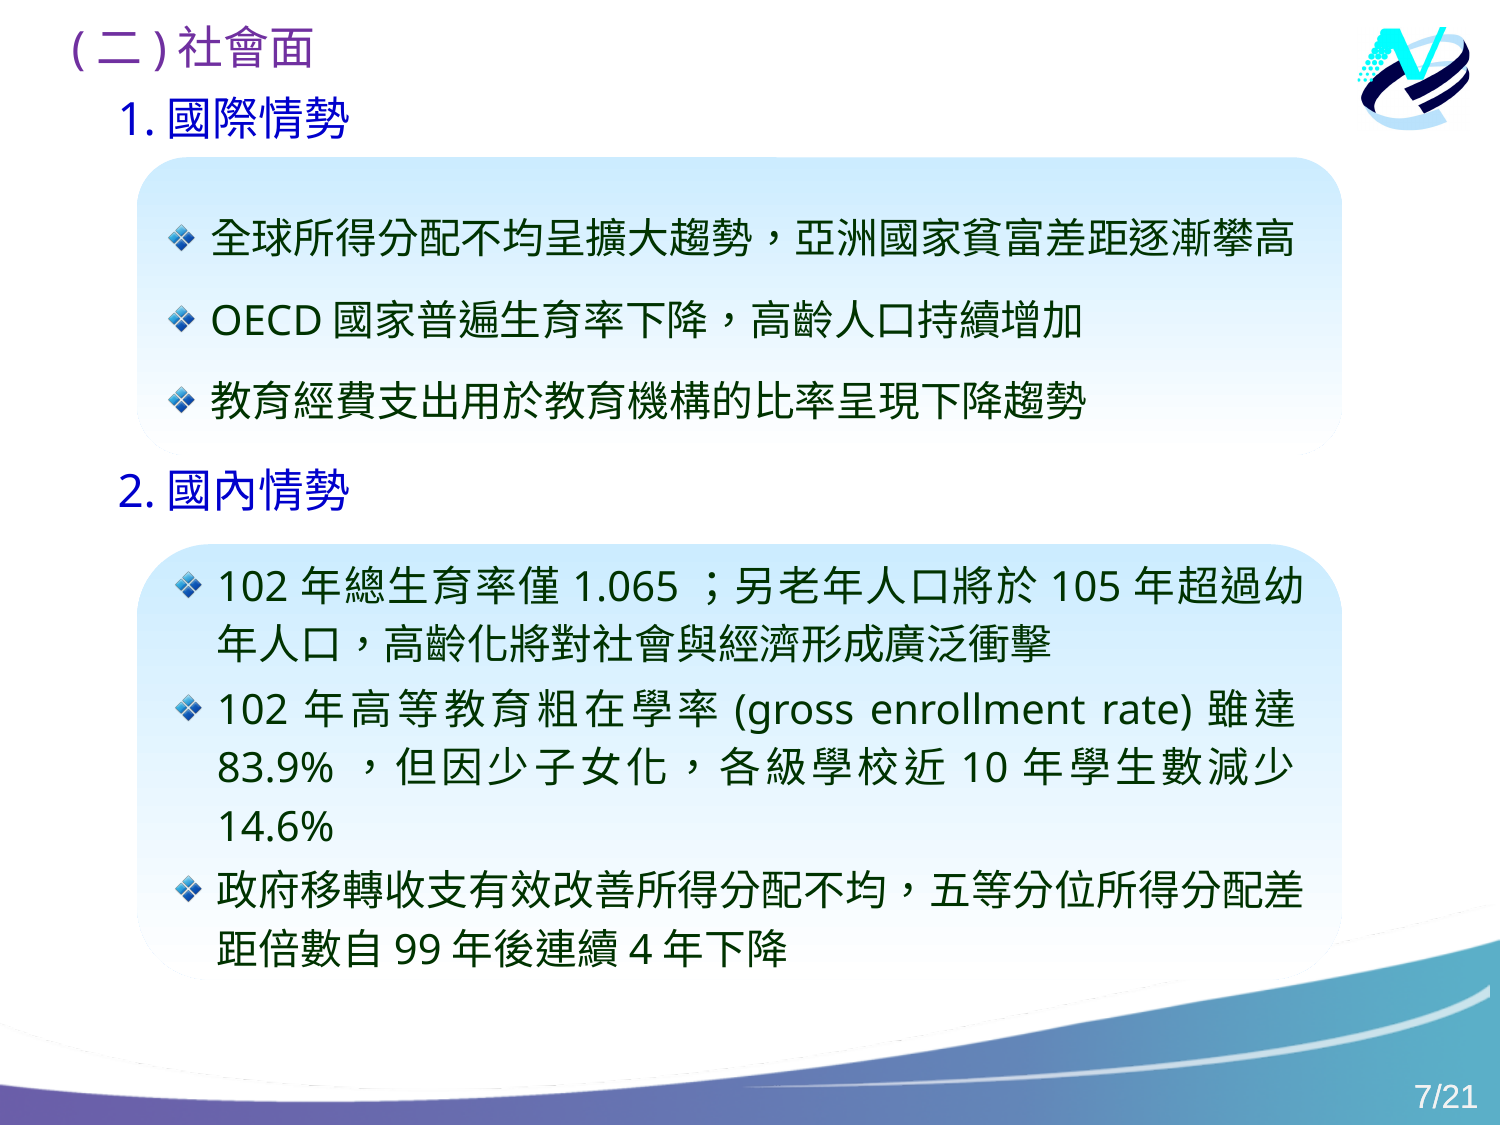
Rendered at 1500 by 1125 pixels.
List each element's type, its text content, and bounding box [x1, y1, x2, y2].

text_box 1.國際情勢 [0, 88, 1500, 153]
picture [166, 384, 197, 415]
text_box 全球所得分配不均呈擴大趨勢，亞洲國家貧富差距逐漸攀高 OECD國家普遍生育率下降，高齡人口持續增加 教育經費支出用於教育機構的比率呈現下降趨勢 [137, 157, 1342, 456]
text_box 2.國內情勢 [0, 460, 1500, 526]
picture [166, 303, 197, 334]
picture [0, 904, 1500, 1125]
text_box (二)社會面 [0, 17, 1500, 82]
picture [173, 873, 204, 904]
picture [173, 692, 204, 723]
picture [166, 222, 197, 253]
picture [1357, 82, 1470, 88]
text_box 102年總生育率僅1.065；另老年人口將於105年超過幼年人口，高齡化將對社會與經濟形成廣泛衝擊 102年高等教育粗在學率(gross enrollment rate)雖達83.9%，但因少子女化，各級學校近10年學生數減少14.6% 政府移轉收支有效改善所得分配不均，五等分位所得分配差距倍數自99年後連續4年下降 [137, 544, 1342, 980]
picture [173, 569, 204, 600]
